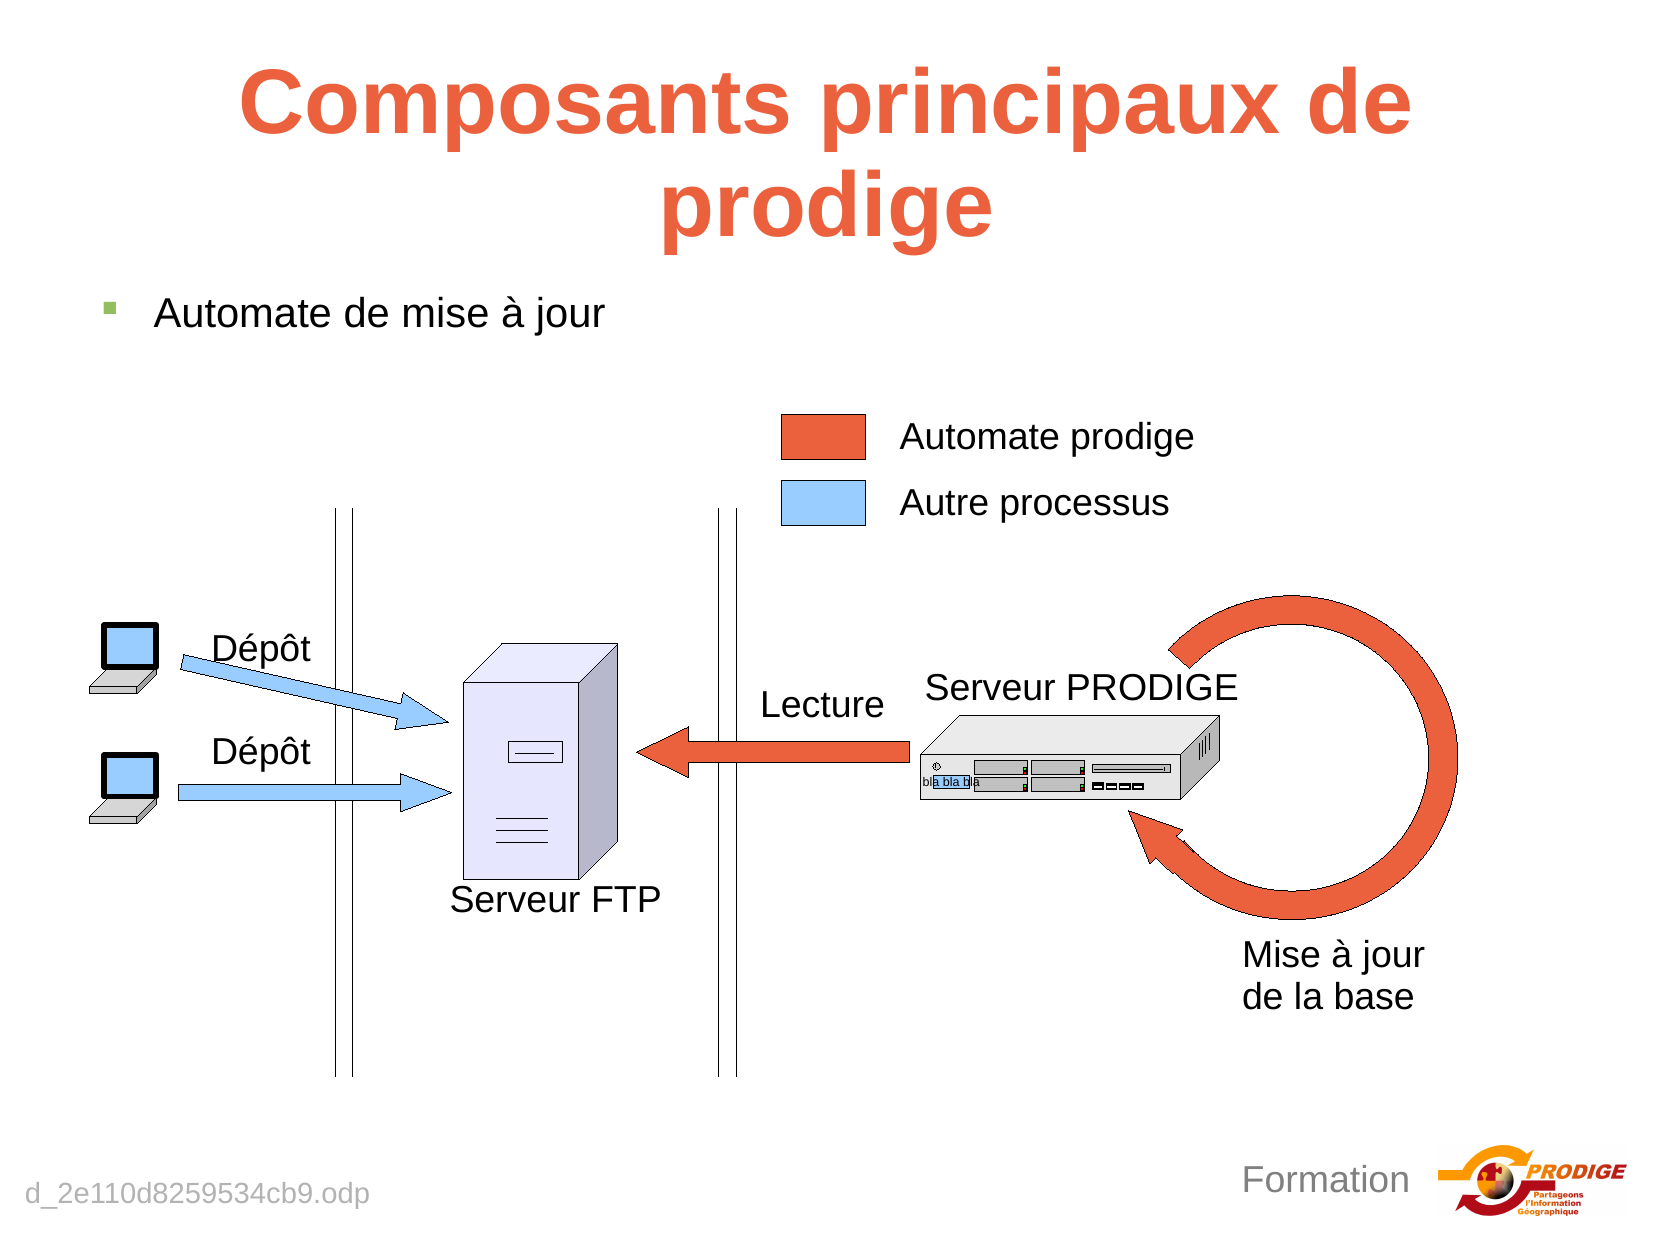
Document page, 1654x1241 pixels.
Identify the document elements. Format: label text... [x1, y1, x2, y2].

text_box [781, 414, 866, 460]
text_box [463, 643, 618, 880]
text_box [89, 754, 157, 824]
picture [1438, 1145, 1627, 1216]
text_box [1128, 595, 1458, 920]
text_box Dépôt [196, 619, 326, 677]
text_box Serveur PRODIGE [909, 658, 1255, 716]
text_box Autre processus [884, 474, 1185, 532]
text_box Automate prodige [884, 408, 1210, 466]
text_box Mise à jour de la base [1227, 926, 1446, 1026]
text_box [178, 773, 452, 812]
title Composants principaux de prodige [82, 49, 1571, 257]
text_box [180, 654, 196, 673]
text_box Serveur FTP [434, 871, 678, 929]
text_box [781, 480, 866, 526]
text_box bla bla bla [933, 775, 970, 789]
text_box Lecture [745, 675, 900, 733]
text_box [89, 624, 157, 694]
text_box [214, 677, 449, 730]
text_box [920, 715, 1220, 800]
list Automate de mise à jour [82, 290, 1571, 1094]
text_box [636, 726, 910, 778]
text_box Dépôt [196, 723, 326, 780]
